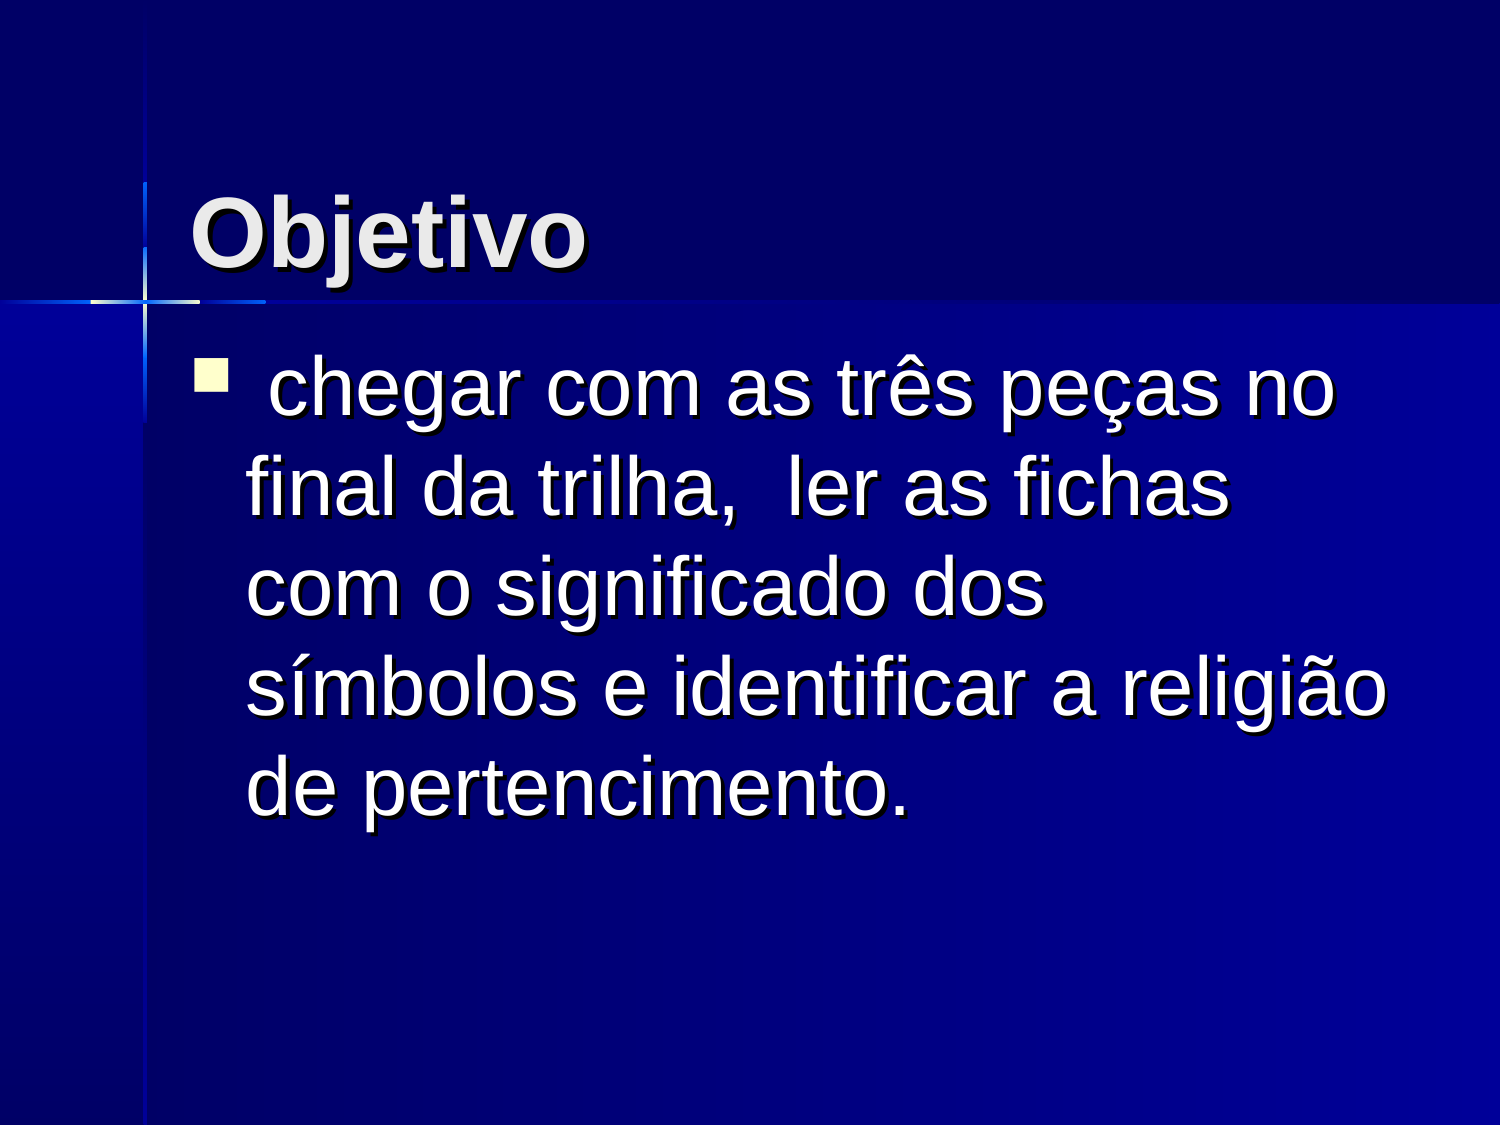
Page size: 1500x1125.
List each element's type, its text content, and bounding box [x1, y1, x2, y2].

title Objetivo [174, 39, 1413, 296]
list chegar com as três peças no final da trilha, ler as fichas com o significado dos símbolos e identificar a religião de pertencimento. [174, 324, 1413, 1000]
